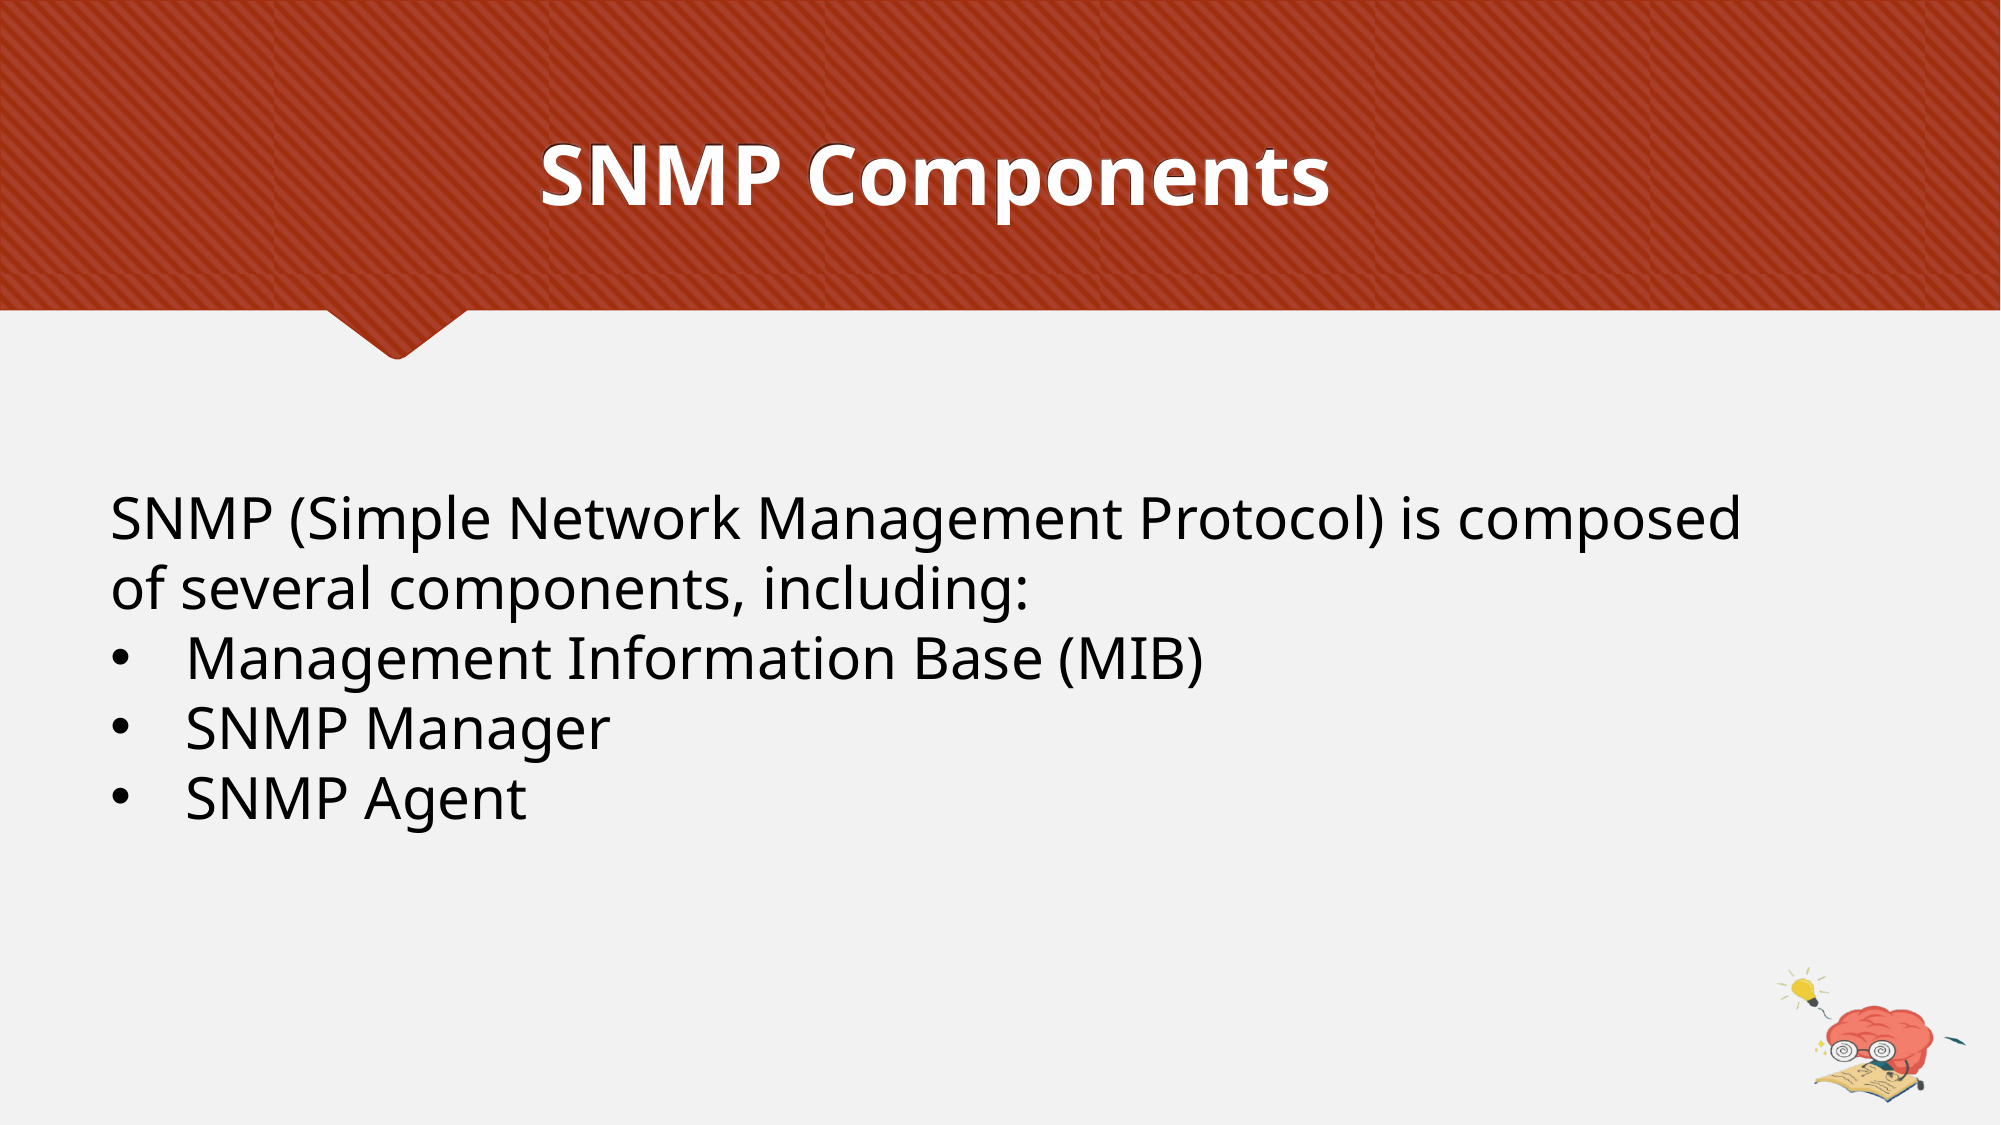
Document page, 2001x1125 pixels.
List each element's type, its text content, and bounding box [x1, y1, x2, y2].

title SNMP Components [330, 66, 1563, 230]
text_box SNMP (Simple Network Management Protocol) is composed of several components, including: Management Information Base (MIB) SNMP Manager SNMP Agent [95, 473, 1798, 842]
picture [1734, 952, 2000, 1119]
